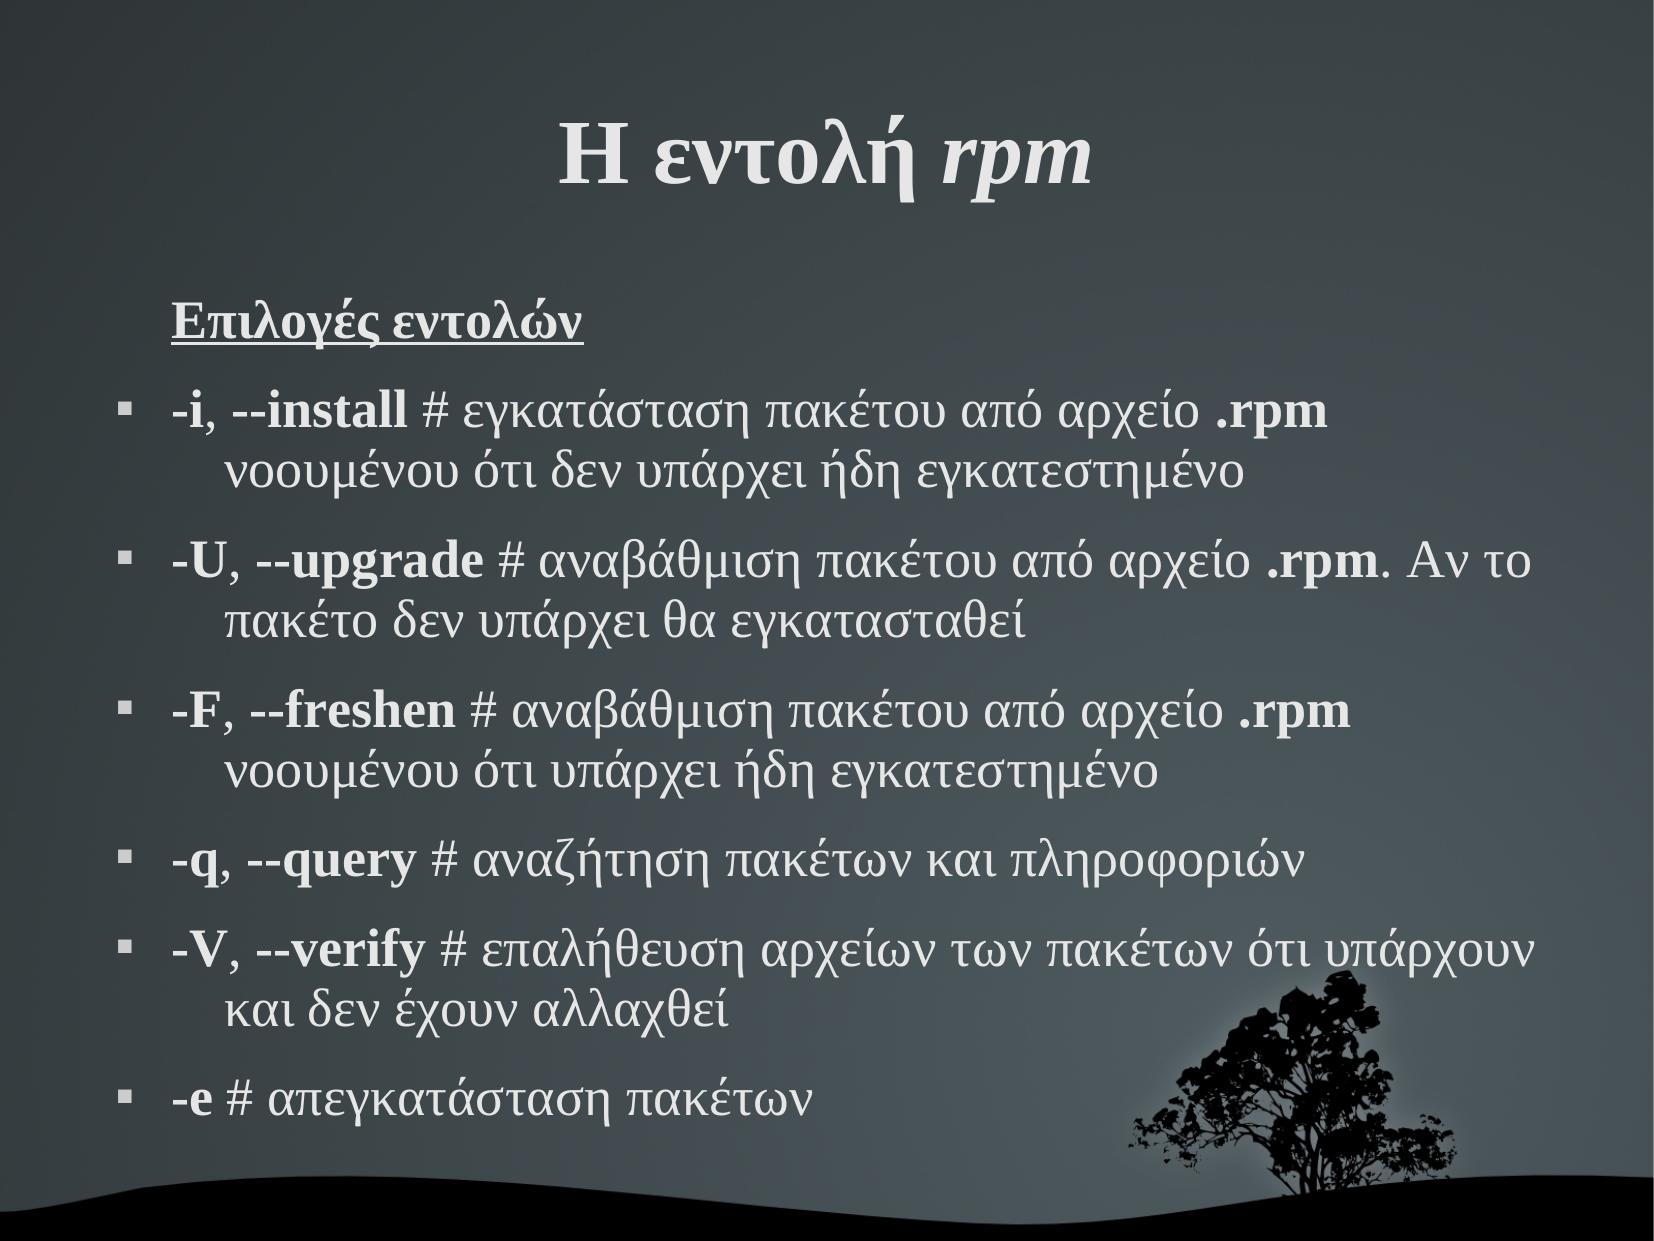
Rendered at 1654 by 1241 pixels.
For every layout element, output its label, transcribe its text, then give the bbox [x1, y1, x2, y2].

title Η εντολή rpm [82, 49, 1571, 257]
list Επιλογές εντολών -i, --install # εγκατάσταση πακέτου από αρχείο .rpm νοουμένου ότι δεν υπάρχει ήδη εγκατεστημένο -U, --upgrade # αναβάθμιση πακέτου από αρχείο .rpm. Αν το πακέτο δεν υπάρχει θα εγκατασταθεί -F, --freshen # αναβάθμιση πακέτου από αρχείο .rpm νοουμένου ότι υπάρχει ήδη εγκατεστημένο -q, --query # αναζήτηση πακέτων και πληροφοριών -V, --verify # επαλήθευση αρχείων των πακέτων ότι υπάρχουν και δεν έχουν αλλαχθεί -e # απεγκατάσταση πακέτων [82, 290, 1571, 1225]
picture [0, 0, 1654, 1241]
